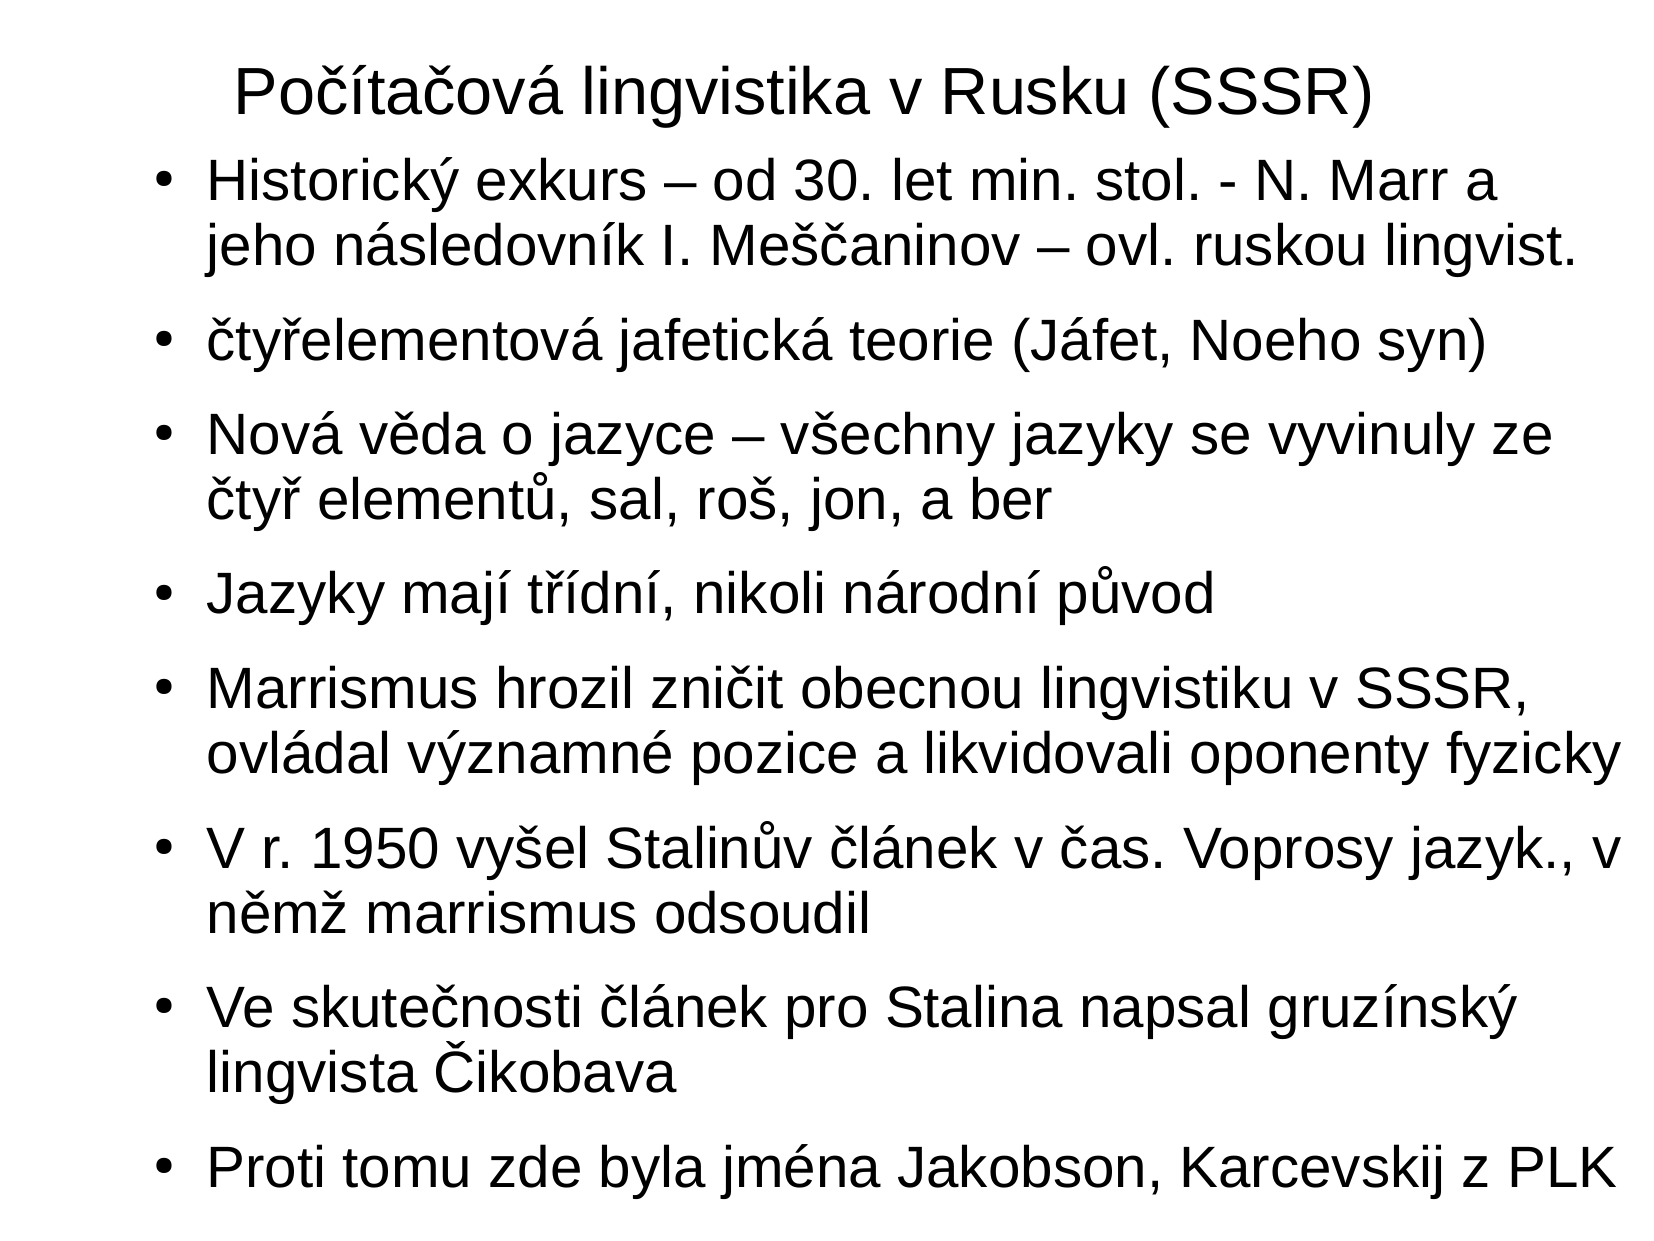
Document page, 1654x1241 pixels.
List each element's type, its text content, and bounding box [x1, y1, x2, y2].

list Historický exkurs – od 30. let min. stol. - N. Marr a jeho následovník I. Meščaninov – ovl. ruskou lingvist. čtyřelementová jafetická teorie (Jáfet, Noeho syn) Nová věda o jazyce – všechny jazyky se vyvinuly ze čtyř elementů, sal, roš, jon, a ber Jazyky mají třídní, nikoli národní původ Marrismus hrozil zničit obecnou lingvistiku v SSSR, ovládal významné pozice a likvidovali oponenty fyzicky V r. 1950 vyšel Stalinův článek v čas. Voprosy jazyk., v němž marrismus odsoudil Ve skutečnosti článek pro Stalina napsal gruzínský lingvista Čikobava Proti tomu zde byla jména Jakobson, Karcevskij z PLK [135, 147, 1625, 1241]
title Počítačová lingvistika v Rusku (SSSR) [53, 54, 1565, 194]
